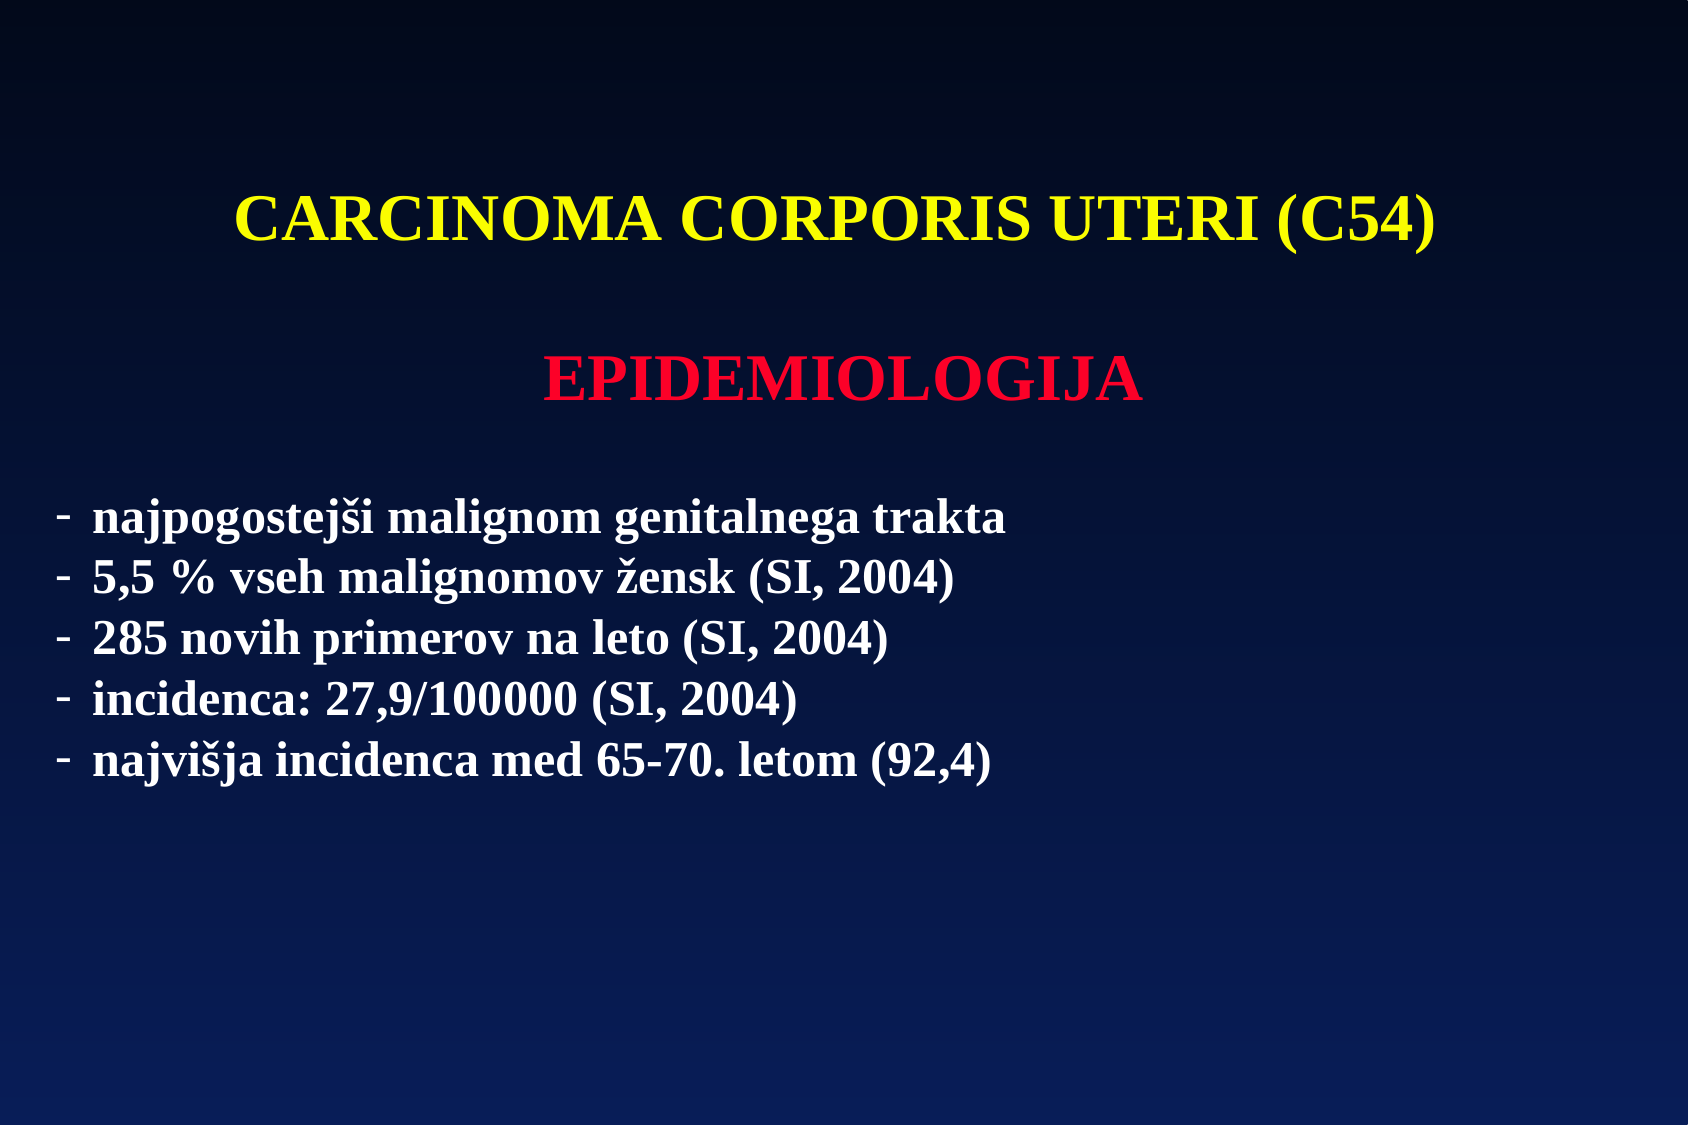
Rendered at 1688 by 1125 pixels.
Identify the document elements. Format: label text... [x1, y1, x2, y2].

title CARCINOMA CORPORIS UTERI (C54) EPIDEMIOLOGIJA [0, 124, 1688, 463]
list najpogostejši malignom genitalnega trakta 5,5 % vseh malignomov žensk (SI, 2004) 285 novih primerov na leto (SI, 2004) incidenca: 27,9/100000 (SI, 2004) najvišja incidenca med 65-70. letom (92,4) [40, 487, 1636, 988]
